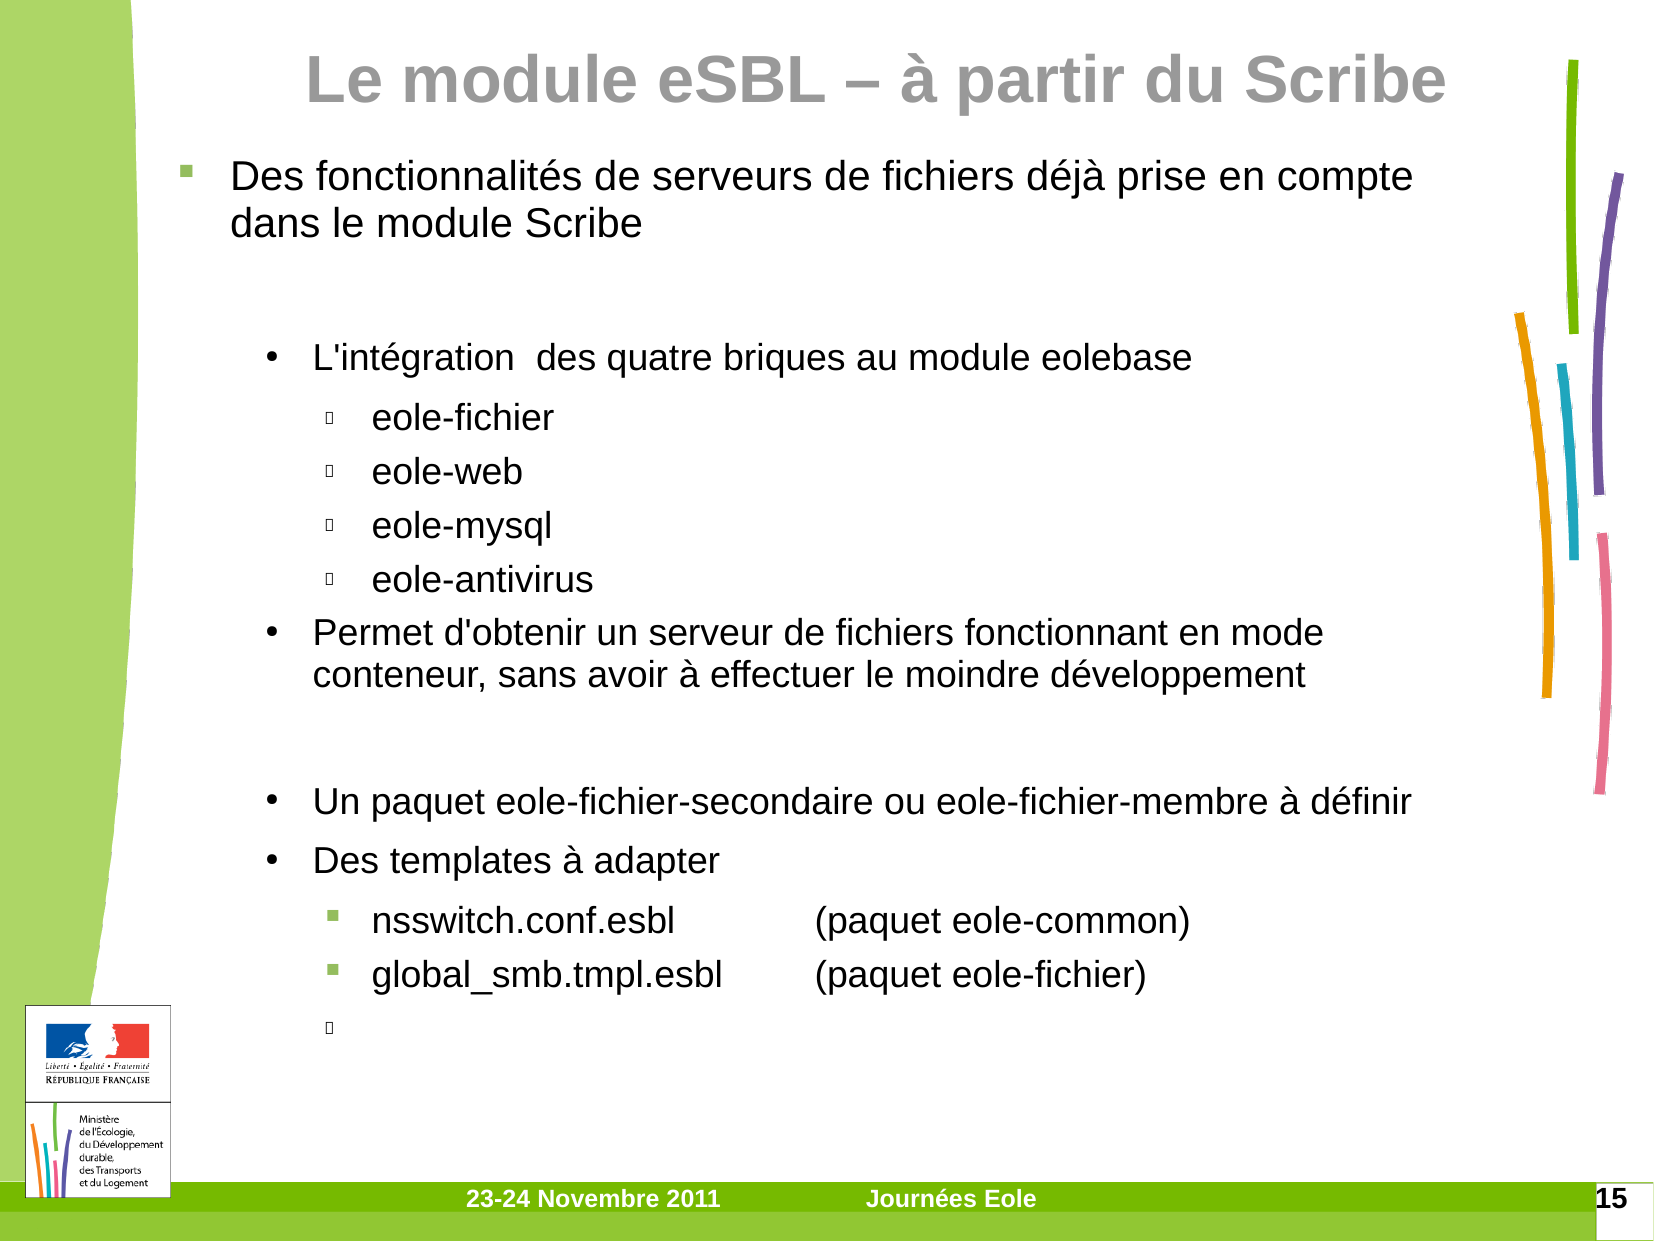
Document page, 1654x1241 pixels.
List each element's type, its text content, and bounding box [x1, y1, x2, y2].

list Des fonctionnalités de serveurs de fichiers déjà prise en compte dans le module Scribe L'intégration des quatre briques au module eolebase eole-fichier eole-web eole-mysql eole-antivirus Permet d'obtenir un serveur de fichiers fonctionnant en mode conteneur, sans avoir à effectuer le moindre développement Un paquet eole-fichier-secondaire ou eole-fichier-membre à définir Des templates à adapter nsswitch.conf.esbl (paquet eole-common) global_smb.tmpl.esbl (paquet eole-fichier) [159, 152, 1489, 1124]
picture [0, 0, 1654, 1241]
title Le module eSBL – à partir du Scribe [133, 0, 1622, 159]
